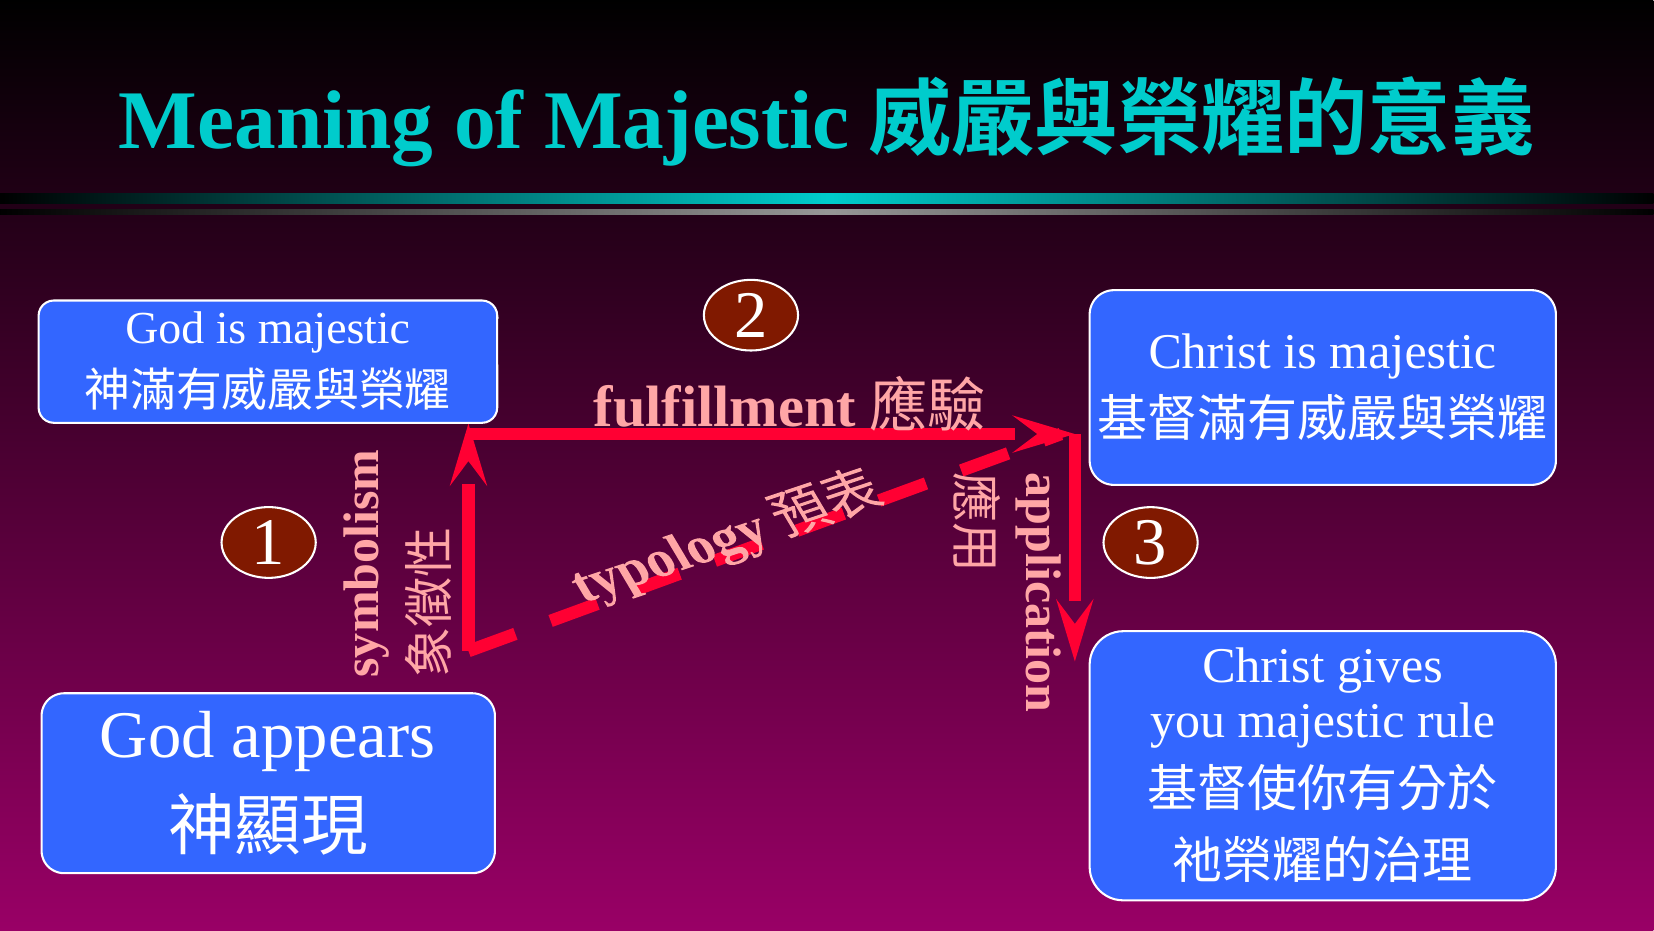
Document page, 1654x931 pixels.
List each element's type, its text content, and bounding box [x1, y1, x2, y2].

text_box God is majestic 神滿有威嚴與榮耀 [38, 300, 498, 423]
text_box application 應用 [935, 457, 1079, 779]
title Meaning of Majestic威嚴與榮耀的意義 [7, 0, 1646, 242]
text_box 2 [703, 279, 799, 351]
text_box typology預表 [532, 451, 921, 629]
text_box Christ is majestic 基督滿有威嚴與榮耀 [1089, 290, 1556, 485]
text_box God appears 神顯現 [41, 693, 495, 874]
text_box 3 [1103, 507, 1198, 578]
text_box symbolism象徵性 [326, 406, 470, 693]
text_box Christ gives you majestic rule 基督使你有分於 祂榮耀的治理 [1089, 631, 1556, 901]
text_box 1 [221, 507, 316, 578]
text_box fulfillment應驗 [578, 351, 1006, 451]
